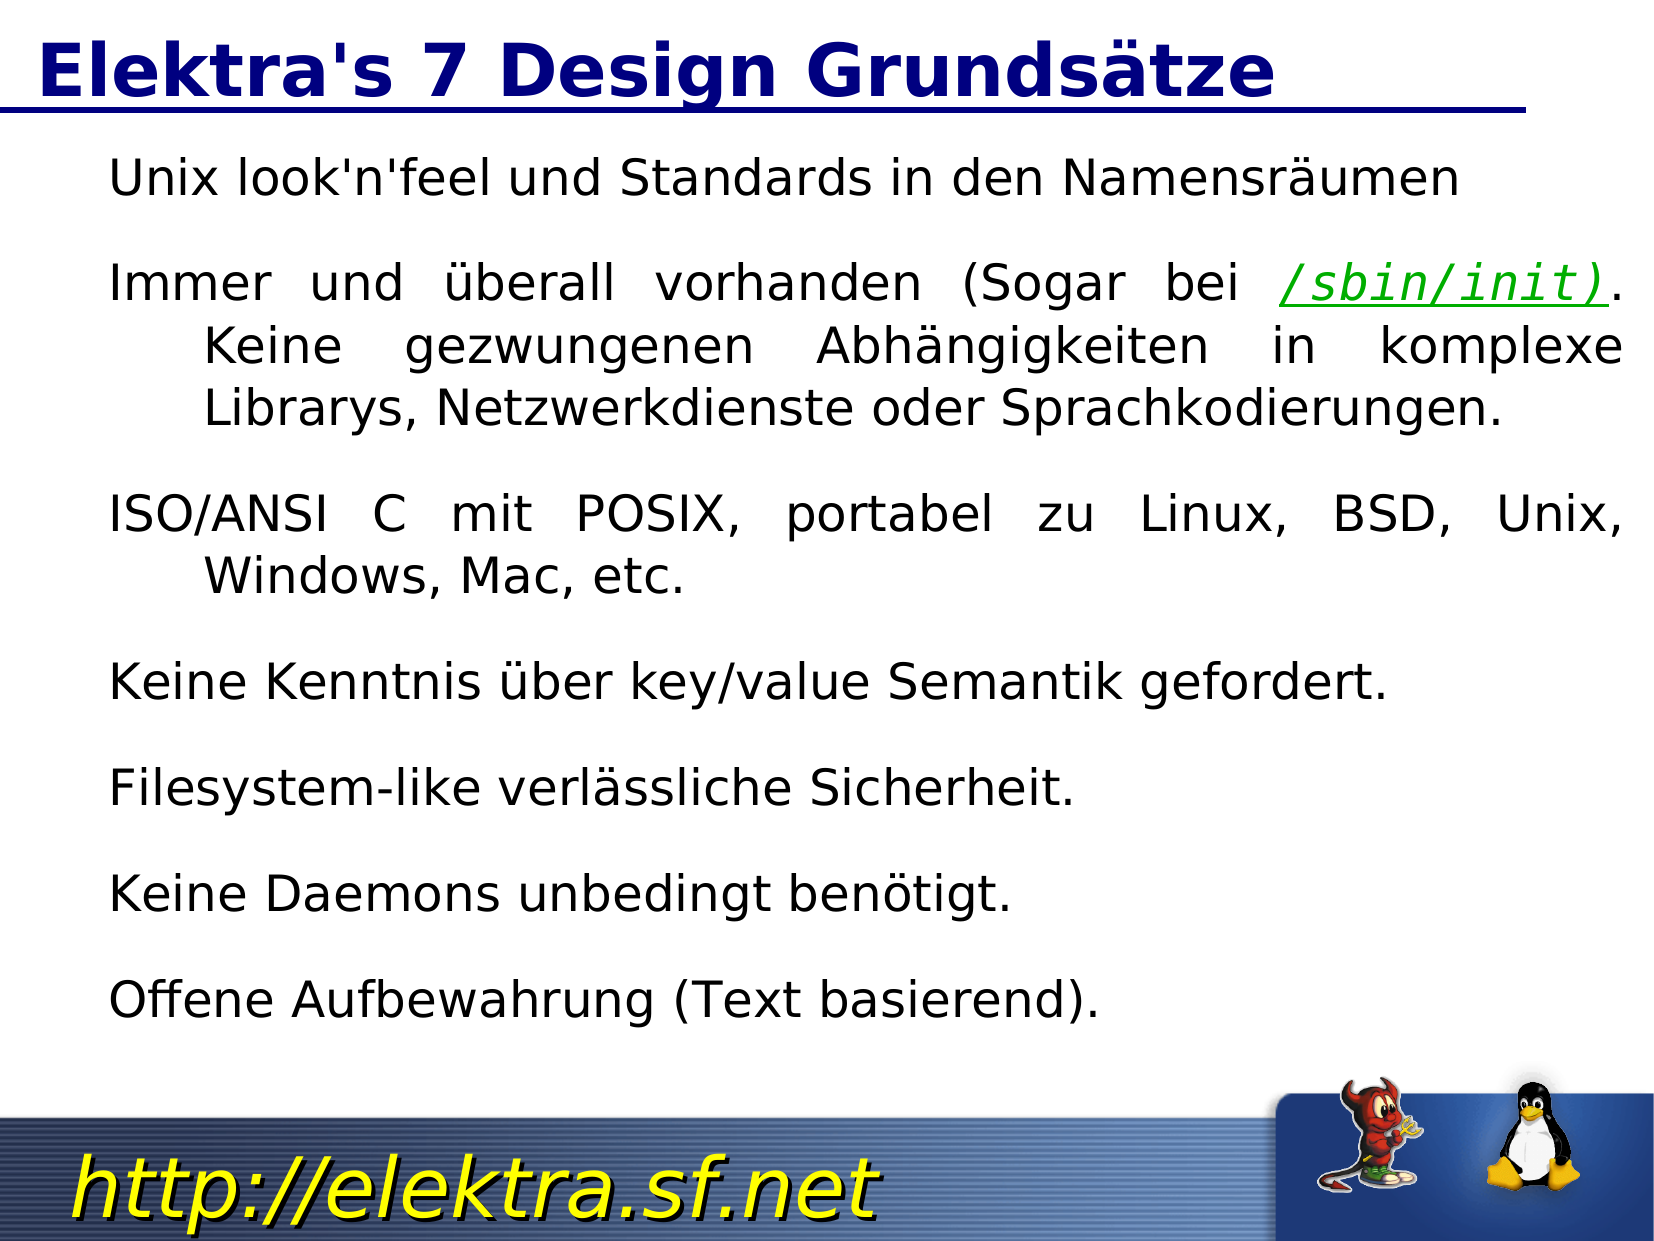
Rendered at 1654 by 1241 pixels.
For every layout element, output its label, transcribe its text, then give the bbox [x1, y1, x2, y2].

text_box Elektra's 7 Design Grundsätze [22, 14, 1611, 126]
picture [0, 1061, 1654, 1241]
list Unix look'n'feel und Standards in den Namensräumen Immer und überall vorhanden (Sogar bei /sbin/init). Keine gezwungenen Abhängigkeiten in komplexe Librarys, Netzwerkdienste oder Sprachkodierungen. ISO/ANSI C mit POSIX, portabel zu Linux, BSD, Unix, Windows, Mac, etc. Keine Kenntnis über key/value Semantik gefordert. Filesystem-like verlässliche Sicherheit. Keine Daemons unbedingt benötigt. Offene Aufbewahrung (Text basierend). [58, 136, 1640, 1104]
